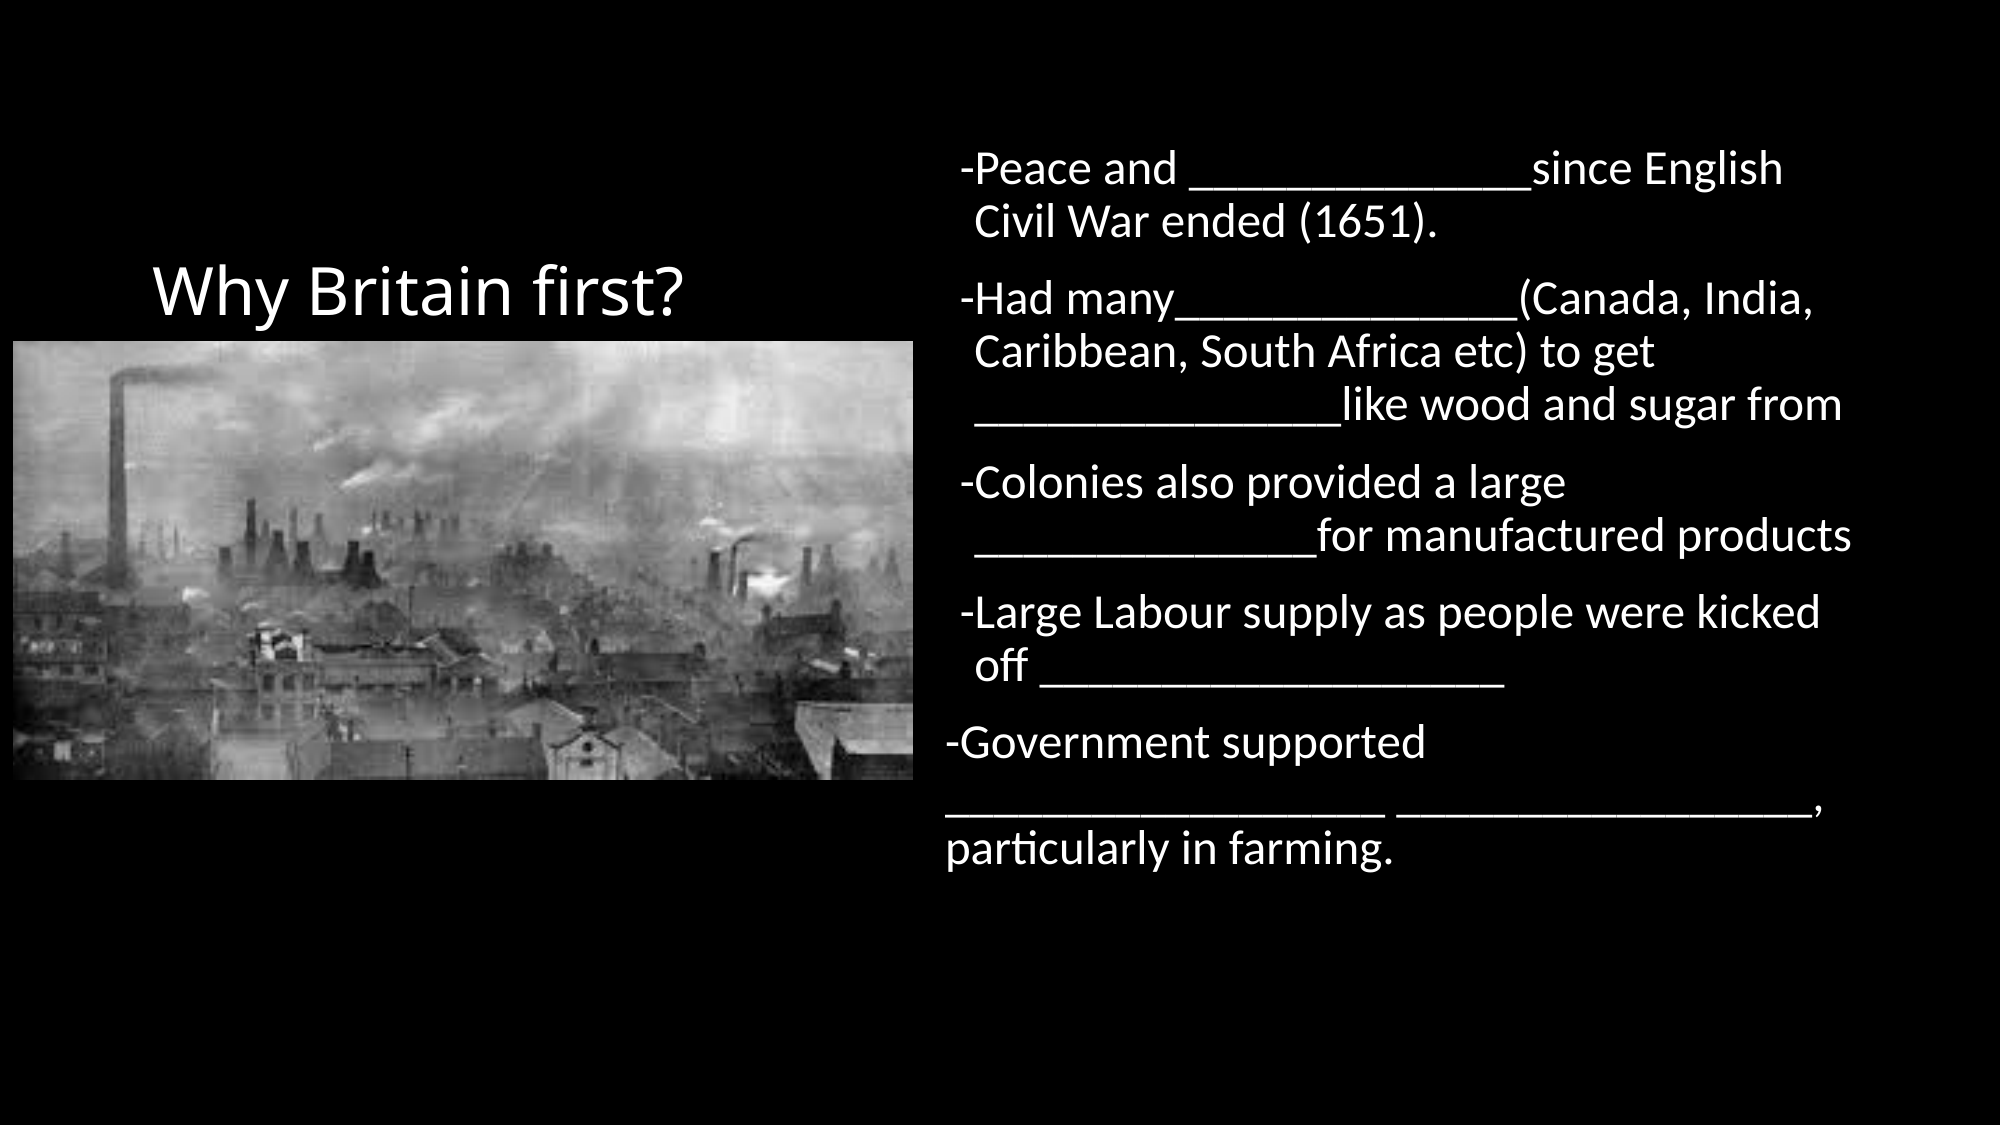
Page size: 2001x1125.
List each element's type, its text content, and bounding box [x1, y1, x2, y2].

picture [13, 341, 913, 780]
list -Peace and ______________since English Civil War ended (1651). -Had many______________(Canada, India, Caribbean, South Africa etc) to get _______________like wood and sugar from -Colonies also provided a large ______________for manufactured products -Large Labour supply as people were kicked off ___________________ -Government supported __________________ _________________, particularly in farming. [937, 135, 1869, 986]
title Why Britain first? [137, 75, 783, 338]
